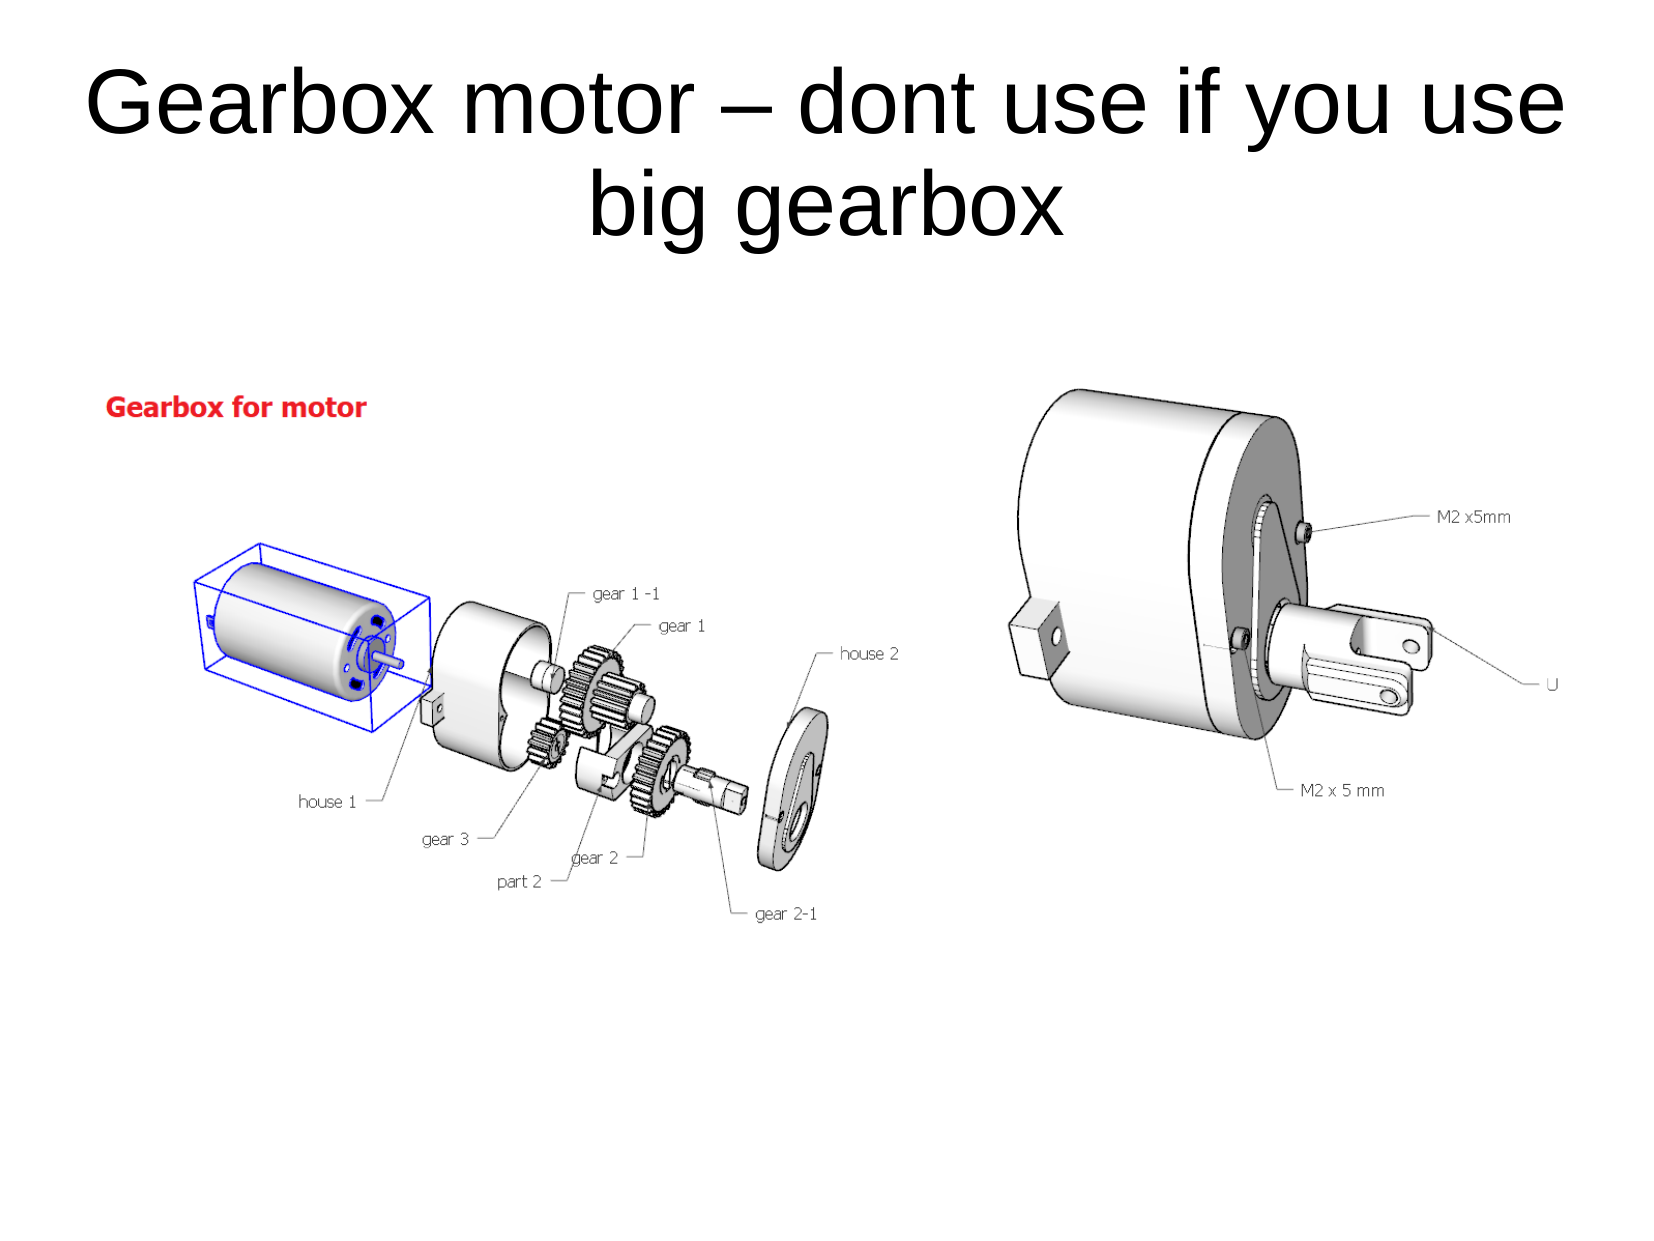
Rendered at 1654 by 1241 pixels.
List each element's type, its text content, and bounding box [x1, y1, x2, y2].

picture [82, 355, 1571, 1043]
title Gearbox motor – dont use if you use big gearbox [82, 49, 1571, 257]
